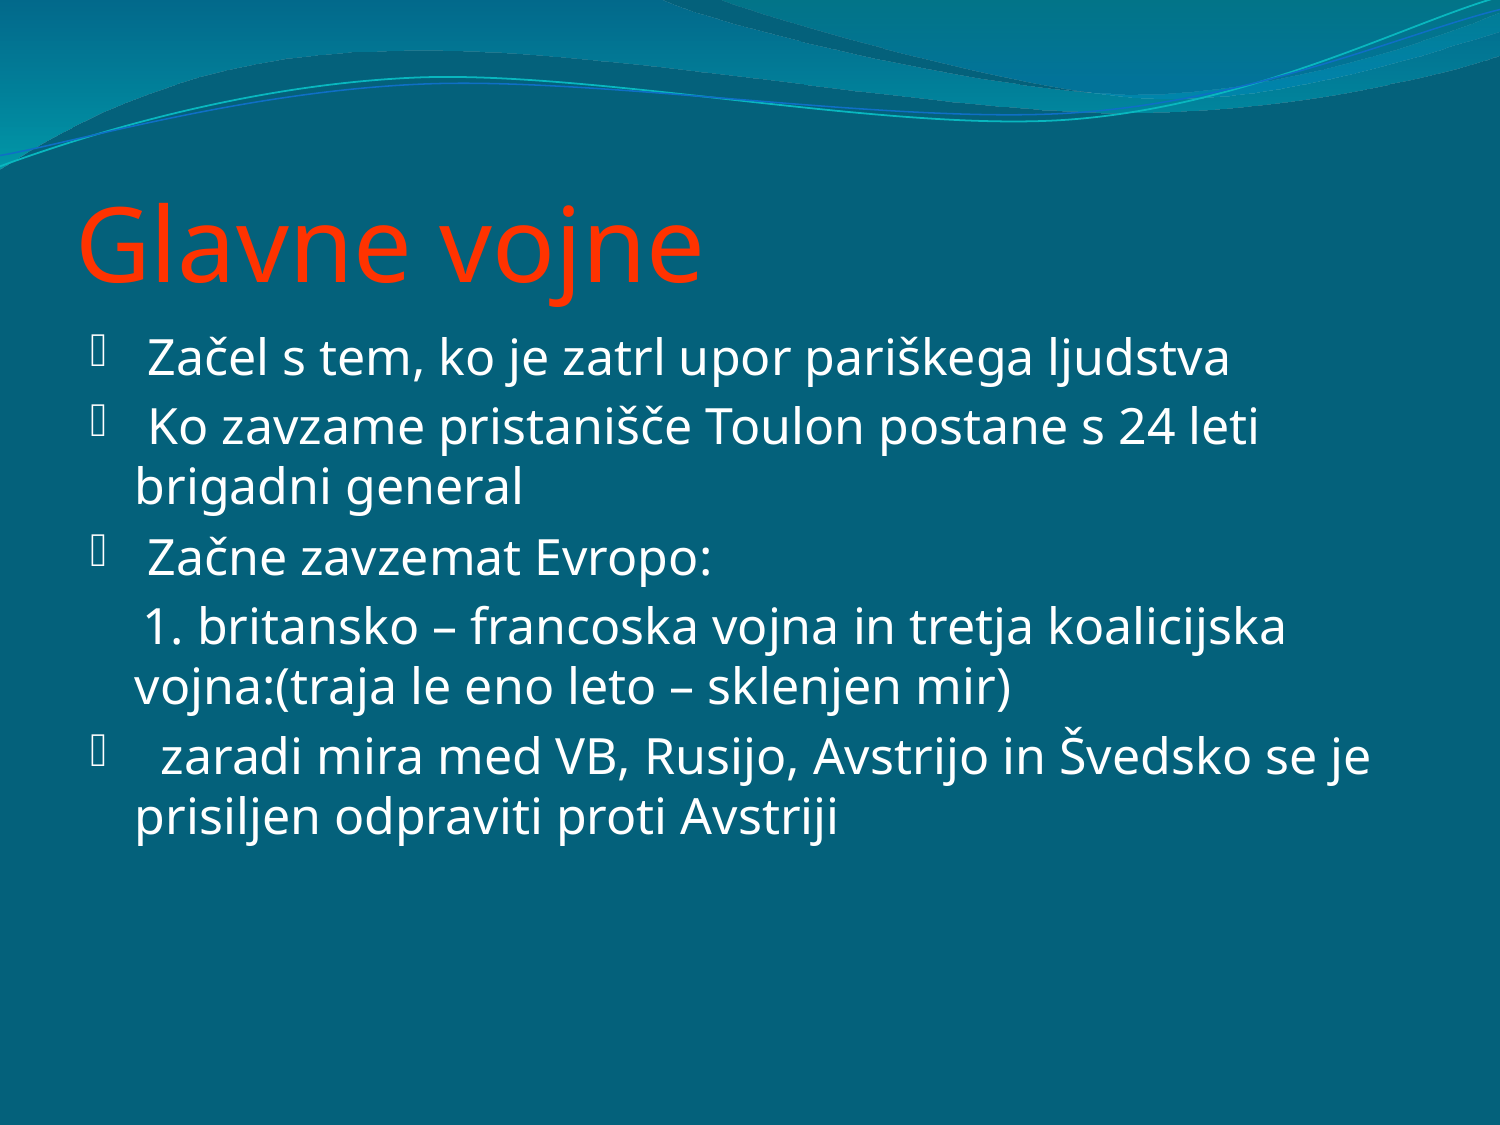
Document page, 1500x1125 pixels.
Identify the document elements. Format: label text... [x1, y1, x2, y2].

list Začel s tem, ko je zatrl upor pariškega ljudstva Ko zavzame pristanišče Toulon postane s 24 leti brigadni general Začne zavzemat Evropo: 1. britansko – francoska vojna in tretja koalicijska vojna:(traja le eno leto – sklenjen mir) zaradi mira med VB, Rusijo, Avstrijo in Švedsko se je prisiljen odpraviti proti Avstriji [75, 317, 1425, 1055]
title Glavne vojne [75, 115, 1425, 304]
